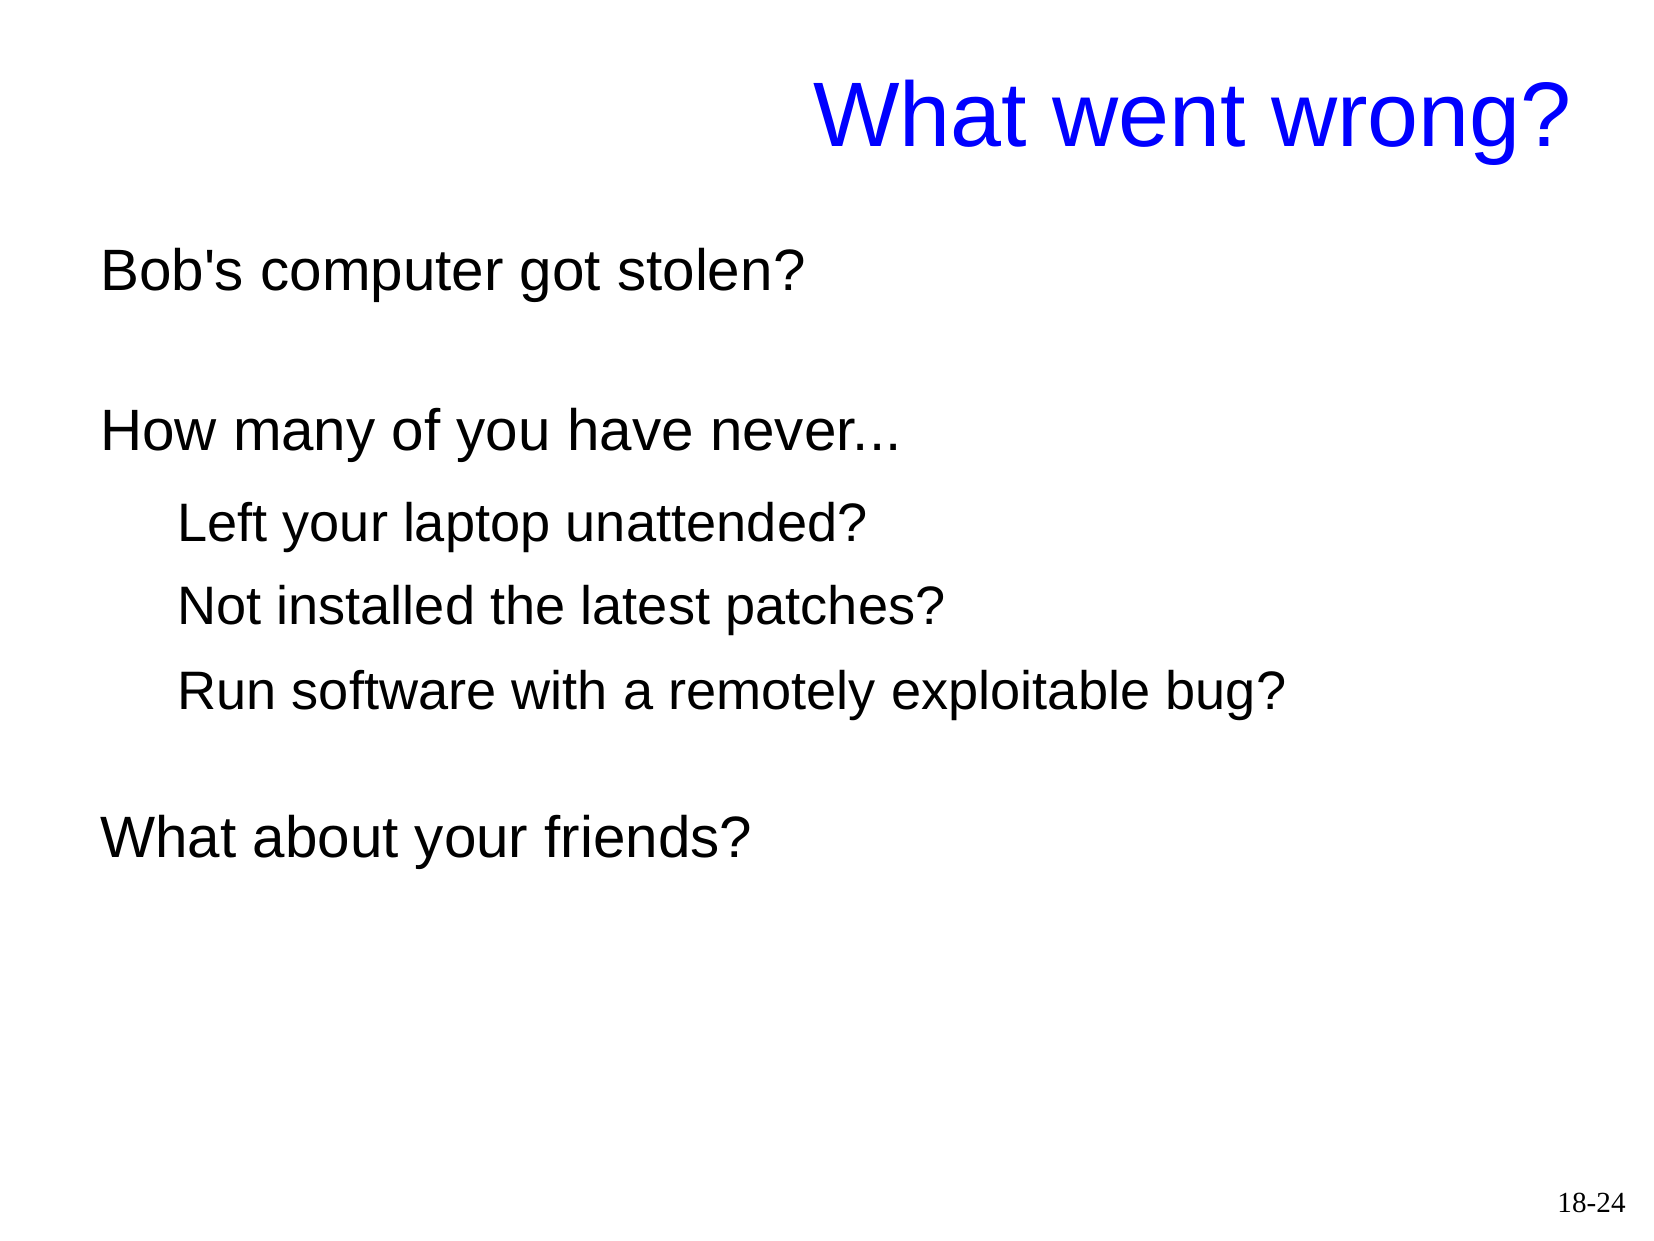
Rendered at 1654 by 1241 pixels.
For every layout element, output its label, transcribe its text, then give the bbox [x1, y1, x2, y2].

list Bob's computer got stolen? How many of you have never... Left your laptop unattended? Not installed the latest patches? Run software with a remotely exploitable bug? What about your friends? [82, 237, 1571, 1171]
title What went wrong? [84, 11, 1573, 219]
